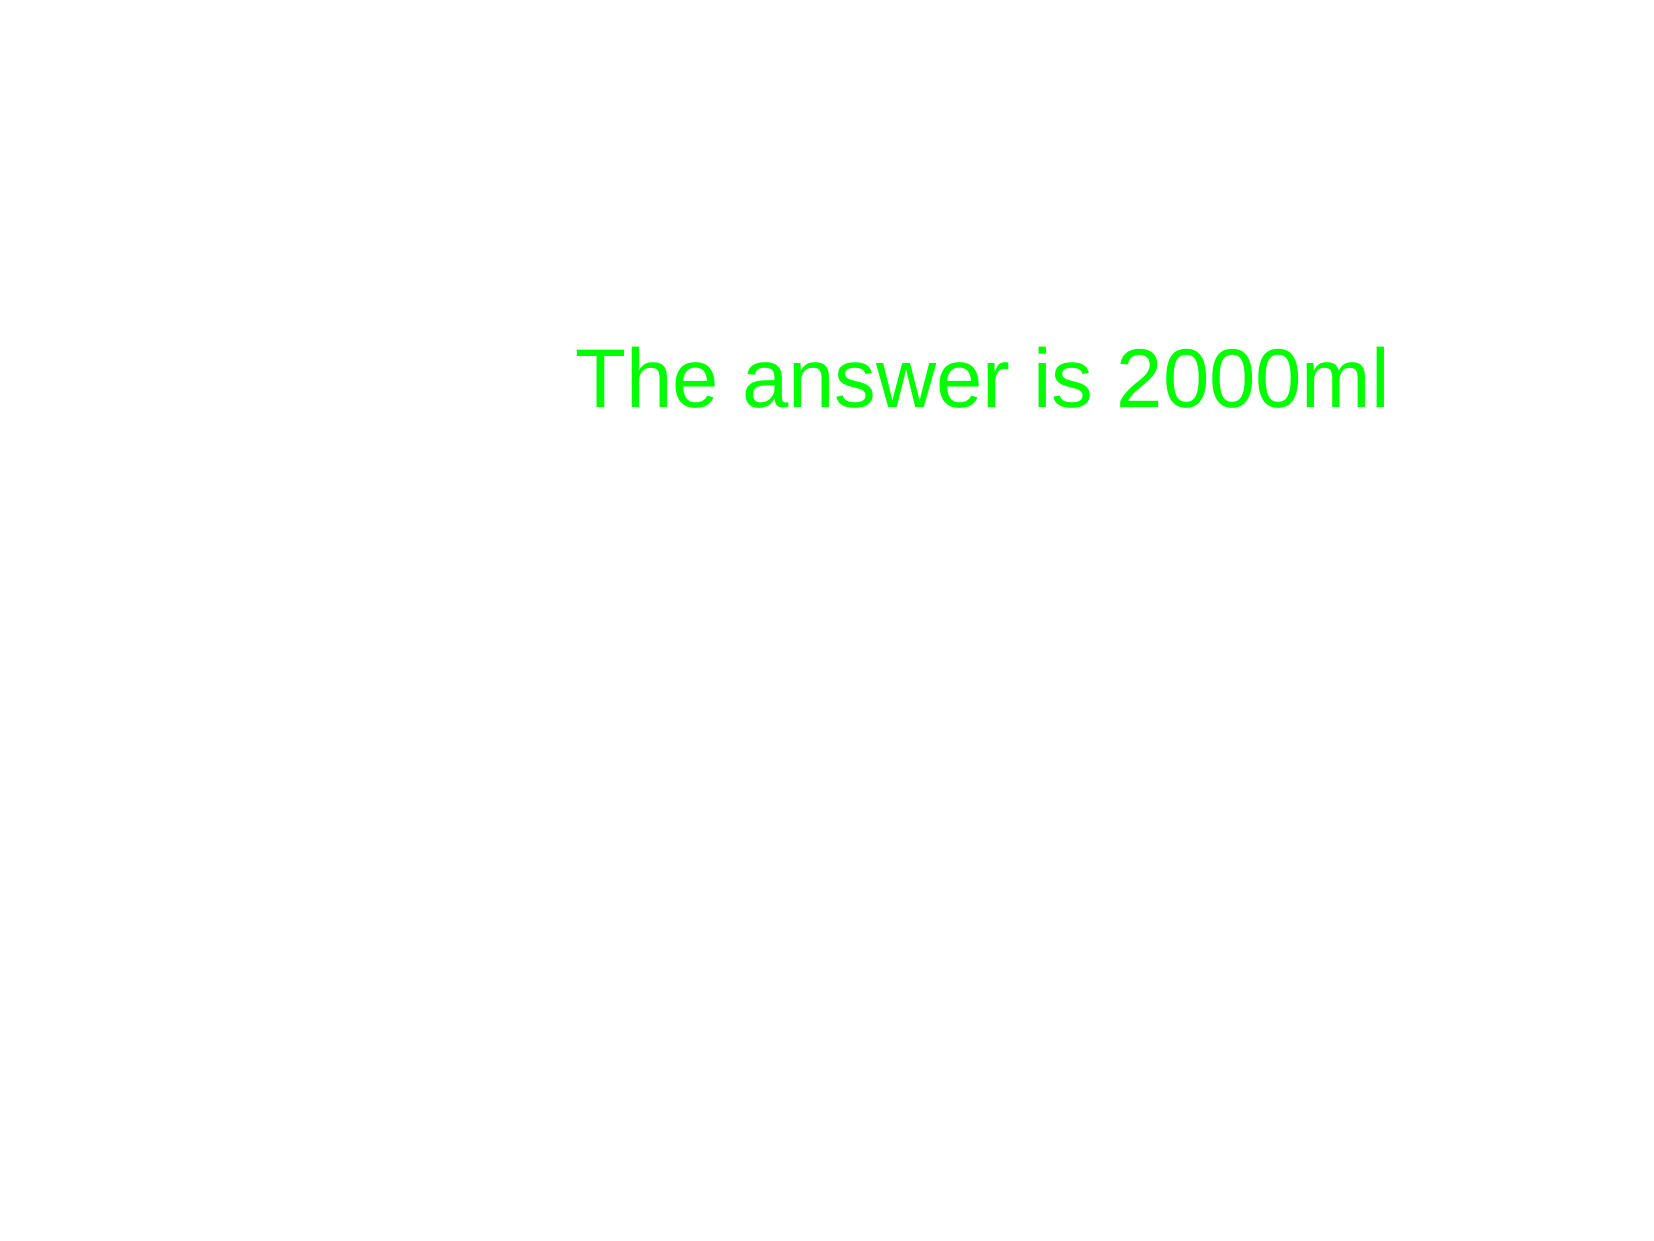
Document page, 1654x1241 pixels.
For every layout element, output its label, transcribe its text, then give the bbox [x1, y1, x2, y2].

text_box The answer is 2000ml [561, 324, 1429, 433]
